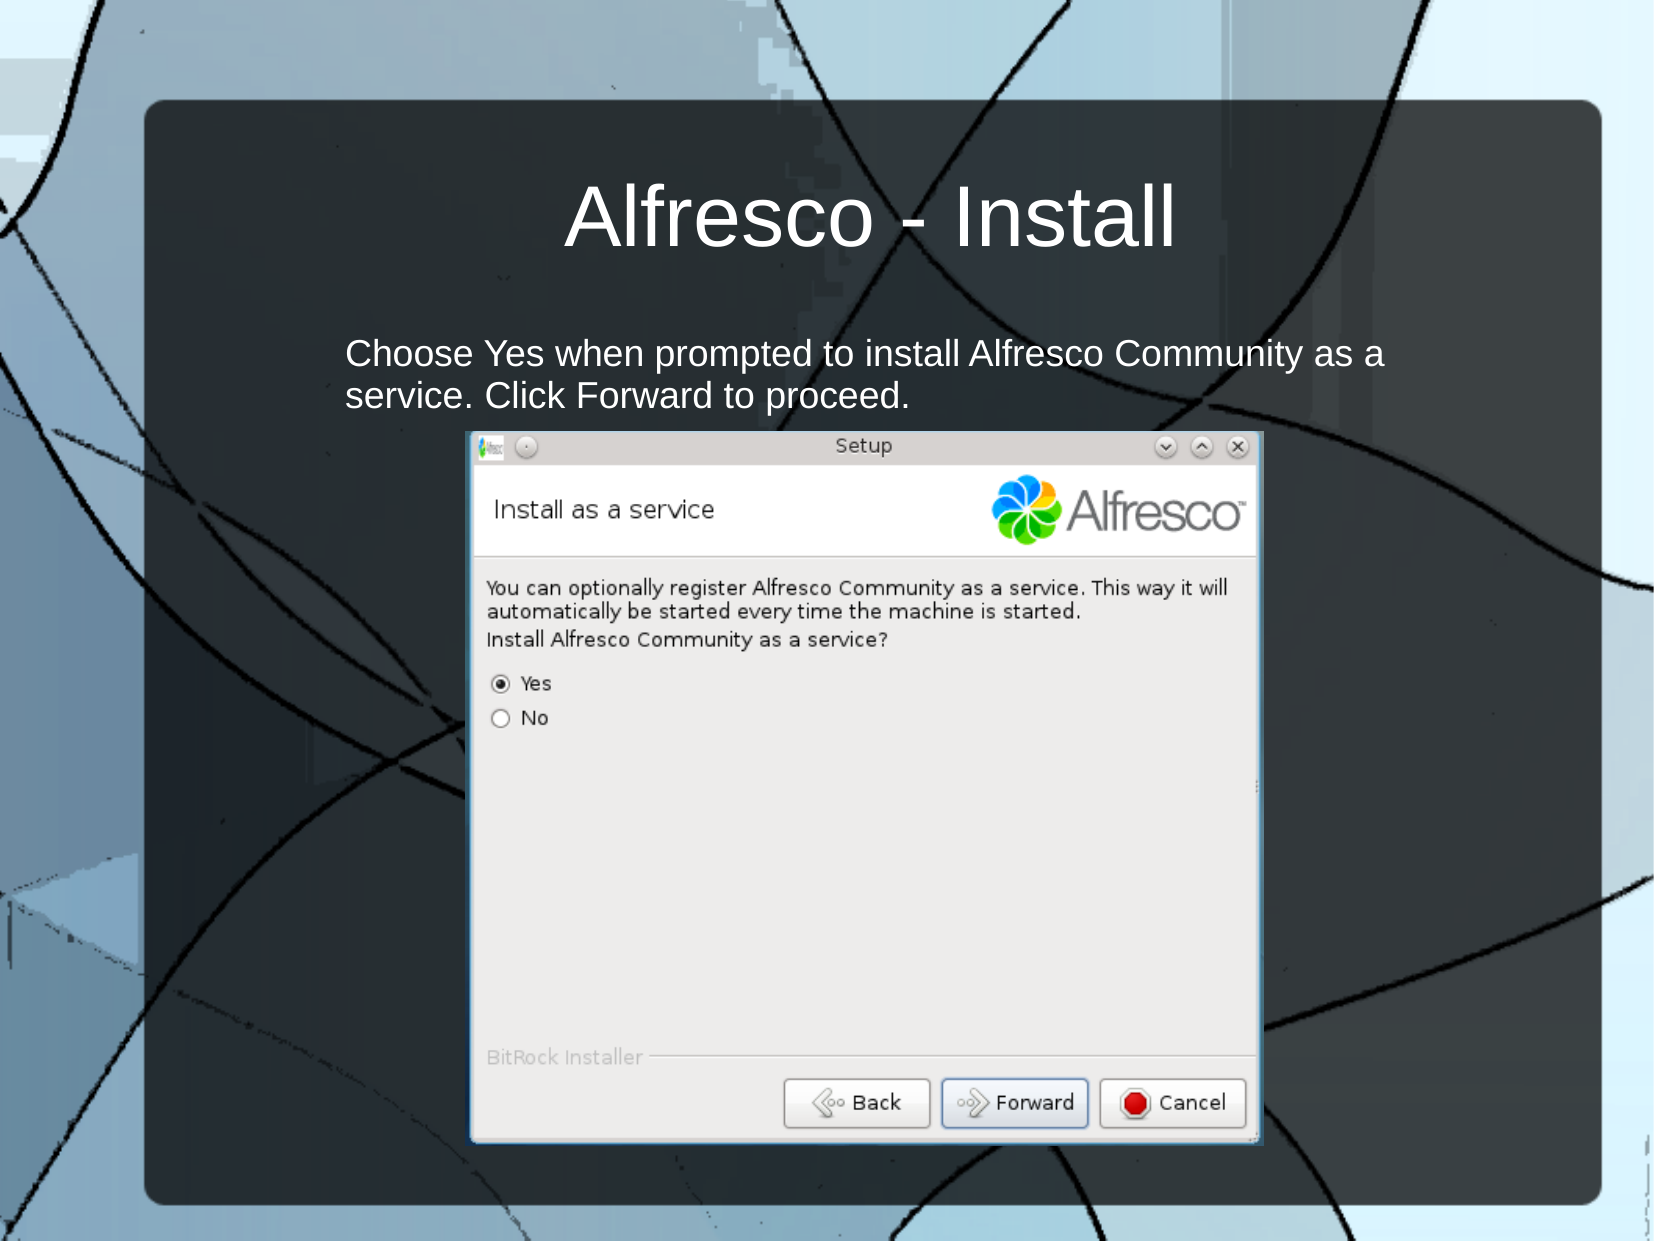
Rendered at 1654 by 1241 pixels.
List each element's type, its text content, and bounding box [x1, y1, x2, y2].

text_box Choose Yes when prompted to install Alfresco Community as a service. Click Forward to proceed. [330, 325, 1516, 595]
title Alfresco - Install [159, 108, 1583, 325]
picture [0, 0, 1654, 1241]
